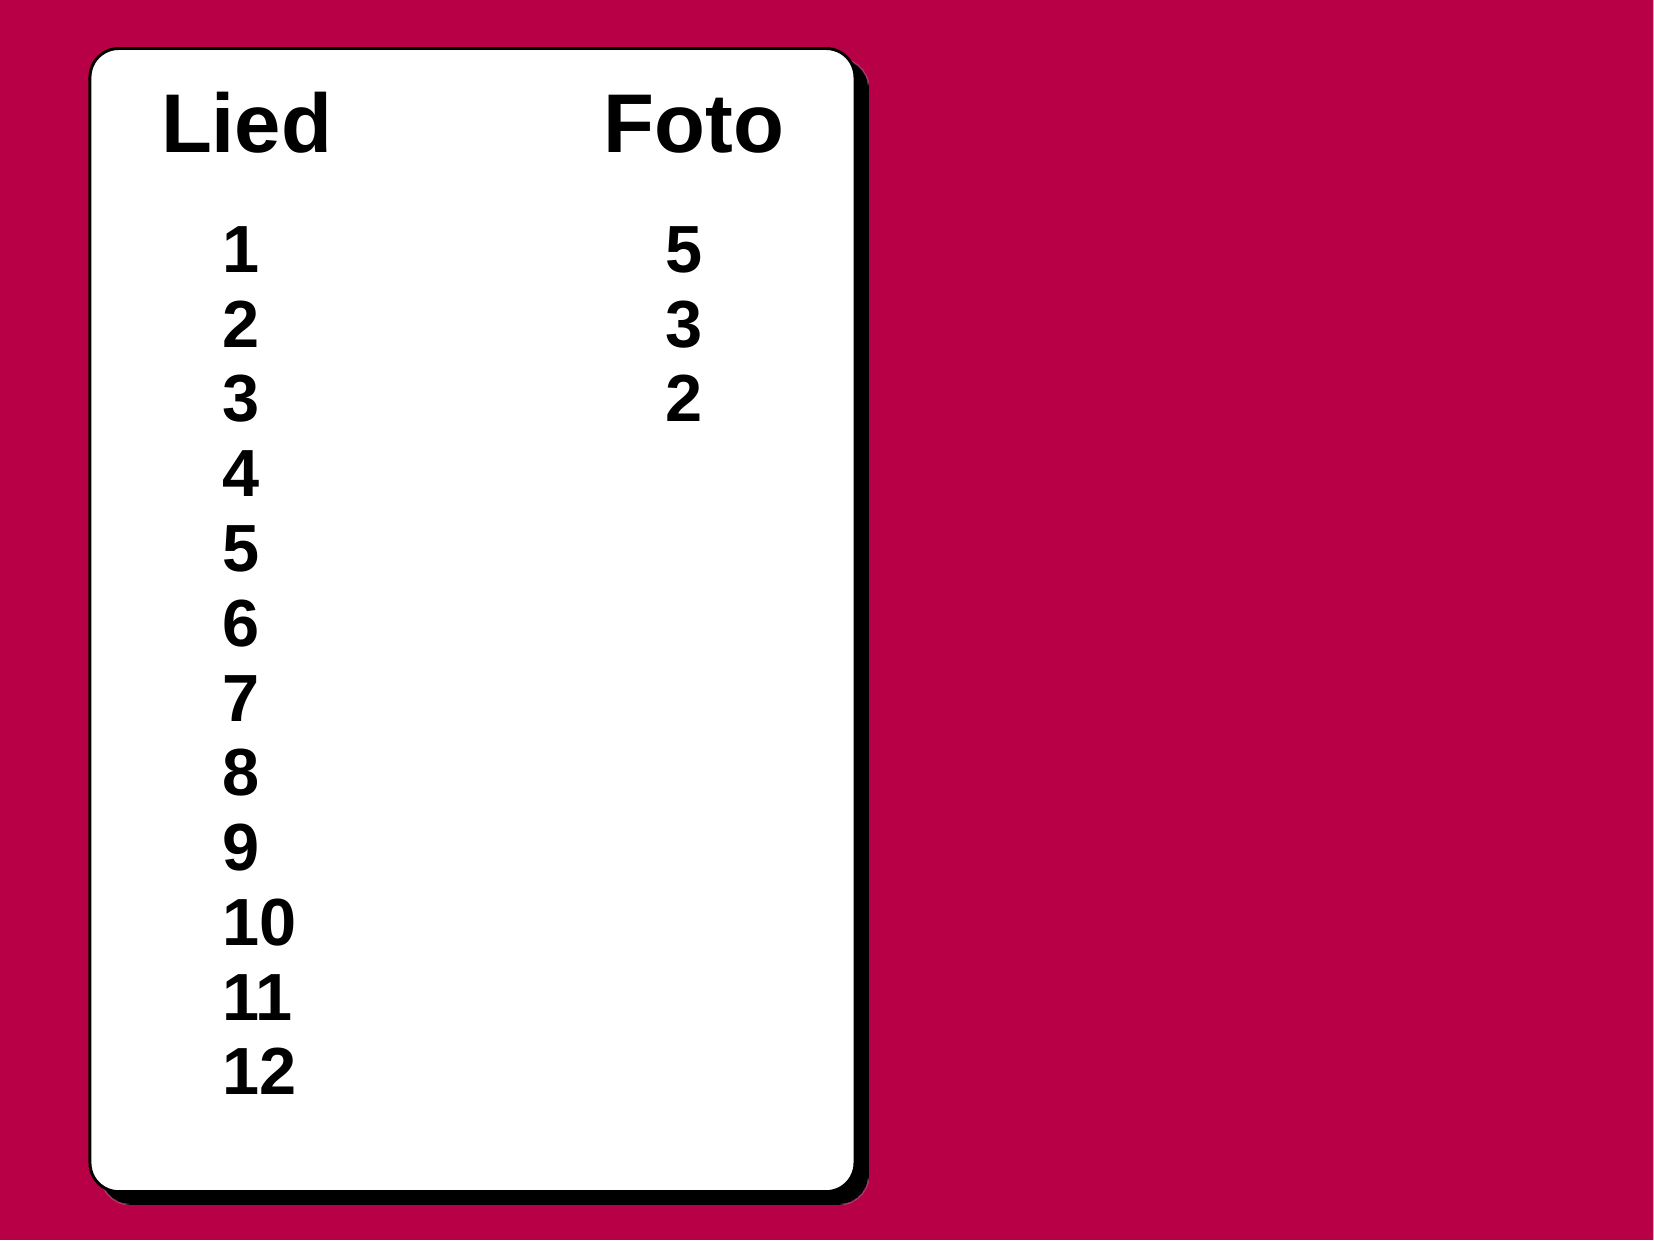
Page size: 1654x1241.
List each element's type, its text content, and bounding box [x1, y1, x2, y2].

text_box 1 5 2 3 3 2 4 5 6 7 8 9 10 11 12 [207, 204, 796, 1153]
text_box [89, 48, 856, 1192]
text_box Lied Foto [134, 69, 810, 182]
